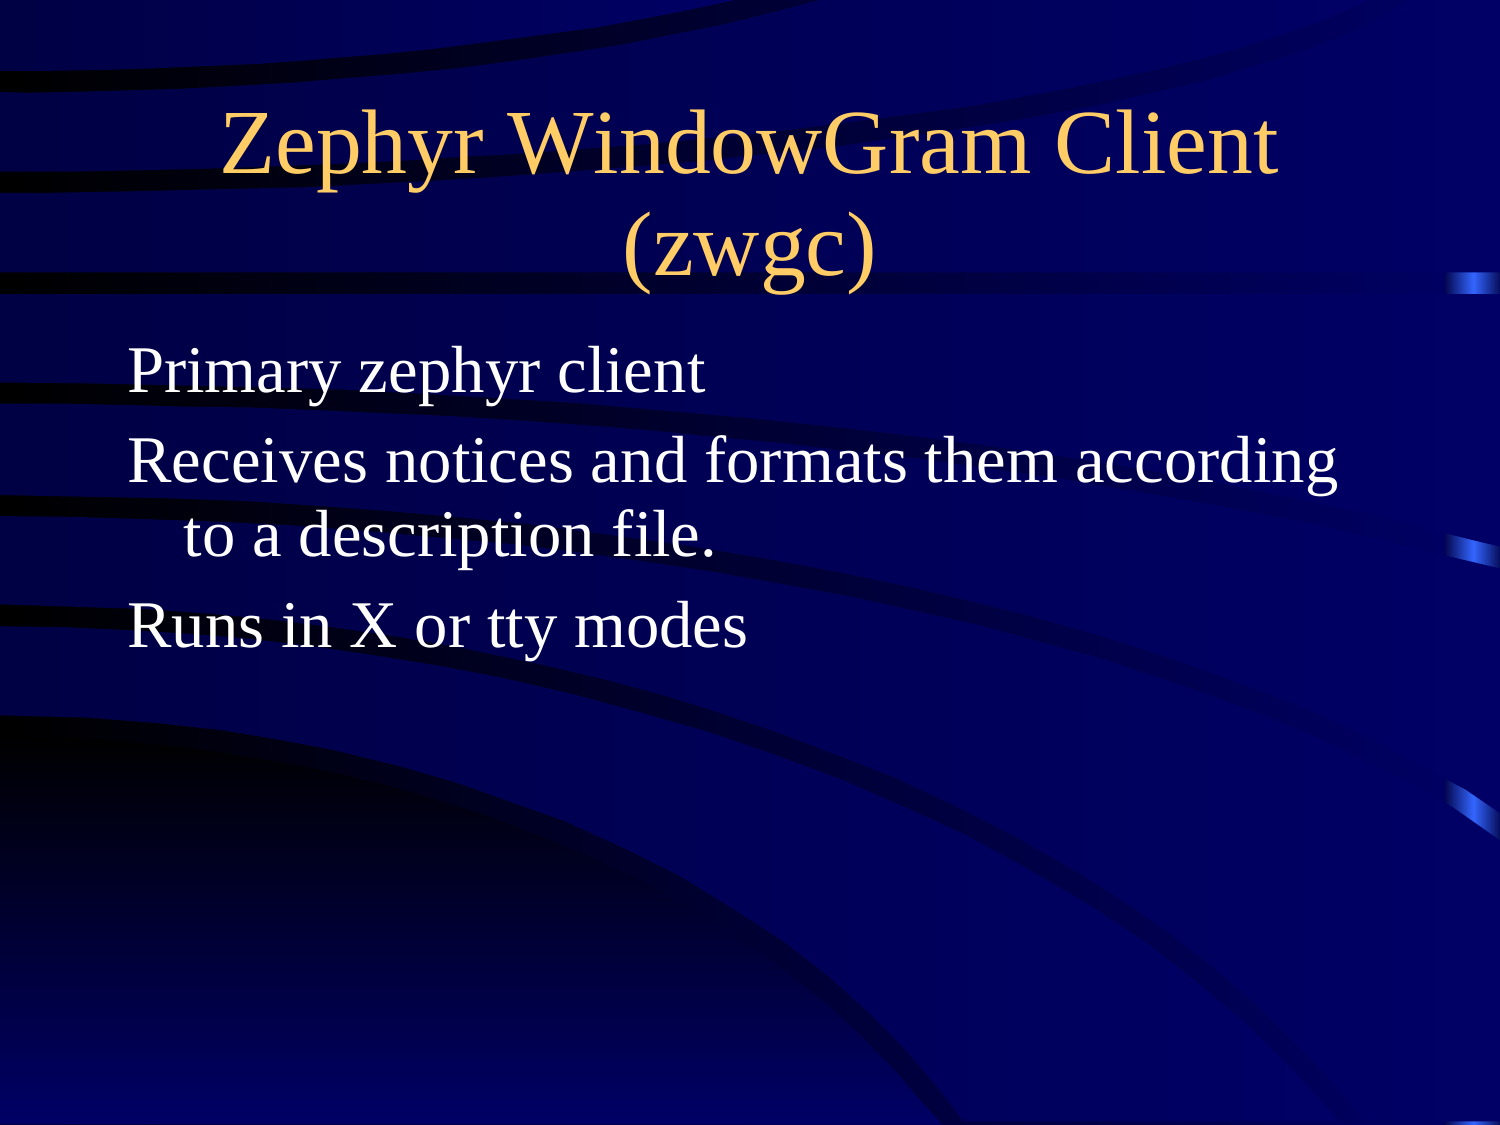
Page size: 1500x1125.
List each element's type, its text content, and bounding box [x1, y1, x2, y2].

list Primary zephyr client Receives notices and formats them according to a description file. Runs in X or tty modes [112, 324, 1388, 1001]
title Zephyr WindowGram Client (zwgc) [112, 84, 1388, 303]
